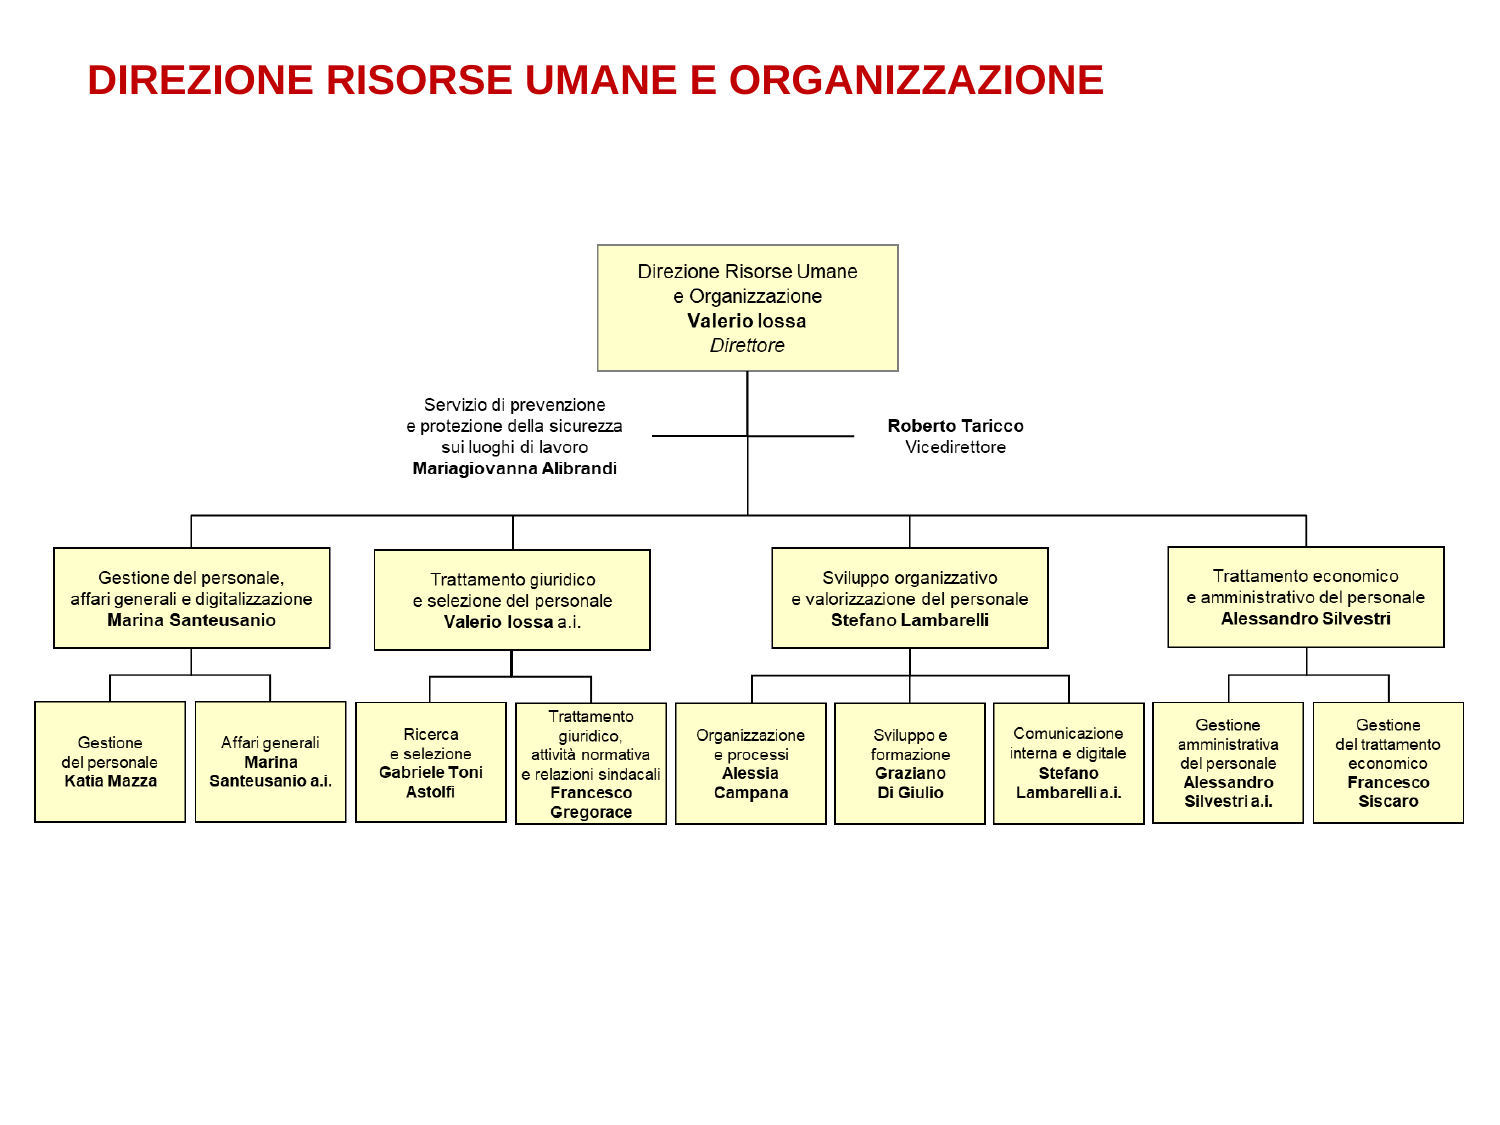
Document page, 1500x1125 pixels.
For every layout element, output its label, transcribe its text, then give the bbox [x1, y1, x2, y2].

text_box DIREZIONE RISORSE UMANE E ORGANIZZAZIONE [72, 45, 1462, 128]
picture [34, 244, 1464, 831]
